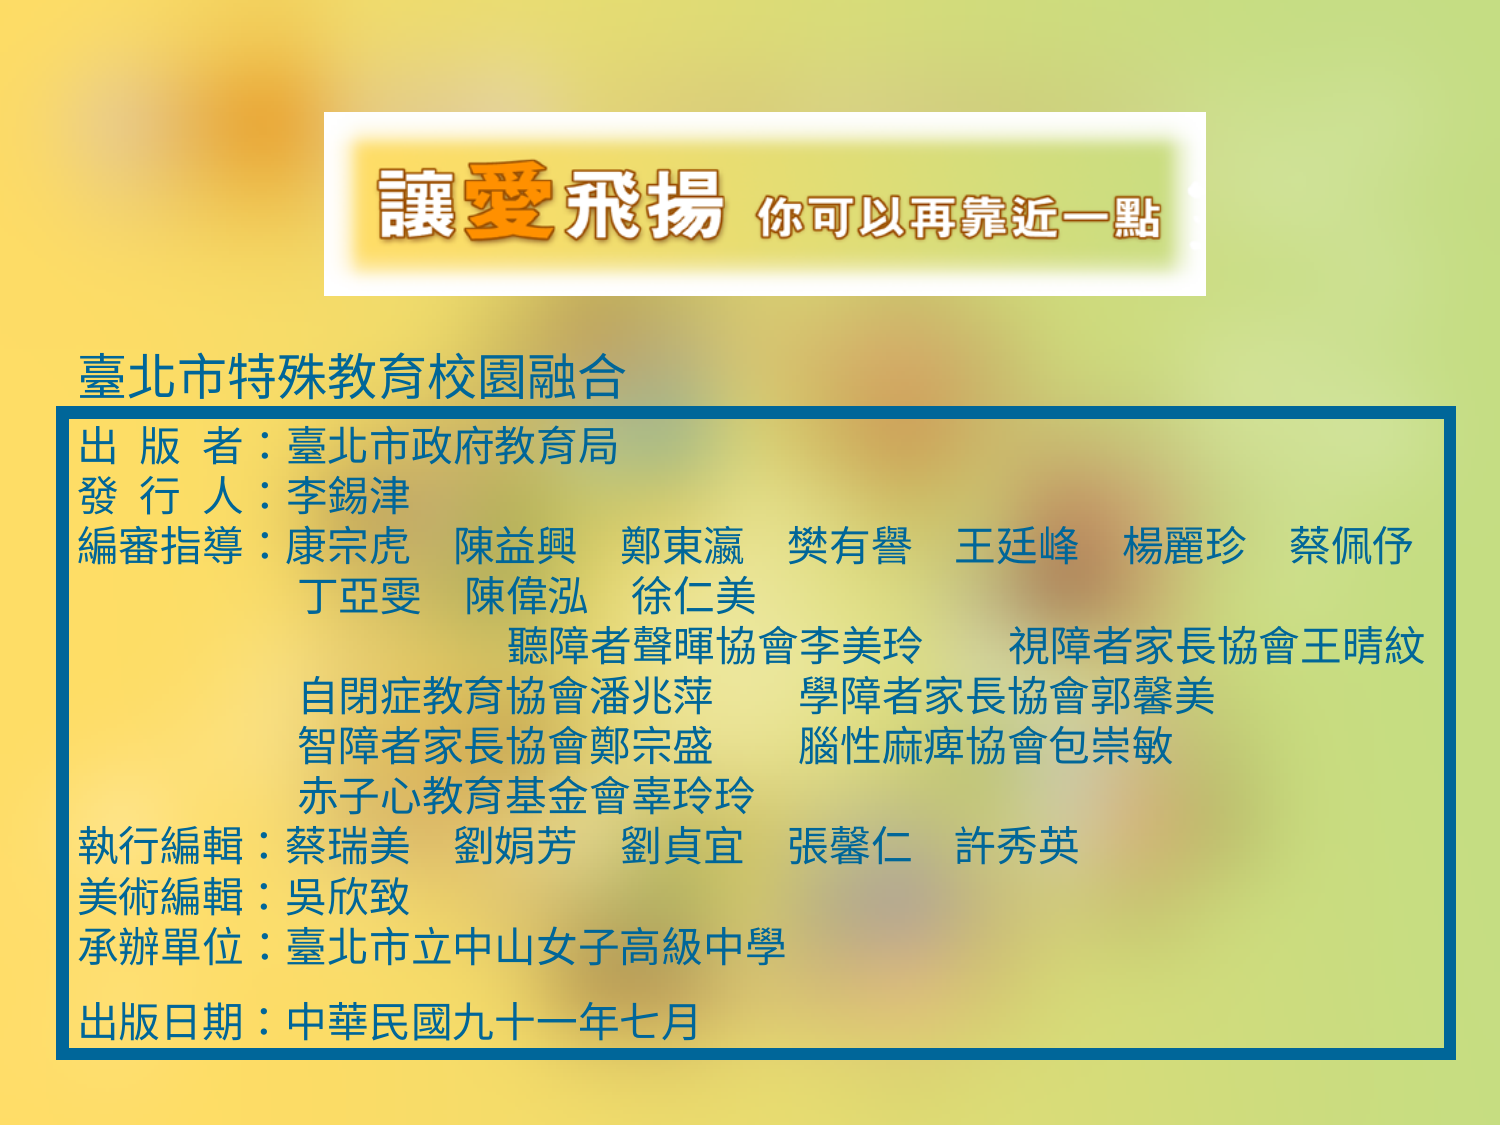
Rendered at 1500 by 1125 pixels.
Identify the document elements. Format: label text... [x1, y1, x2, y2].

chart [324, 112, 1206, 296]
text_box 出 版 者：臺北市政府教育局 發 行 人：李錫津 編審指導：康宗虎 陳益興 鄭東瀛 樊有譽 王廷峰 楊麗珍 蔡佩伃 丁亞雯 陳偉泓 徐仁美 聽障者聲暉協會李美玲 視障者家長協會王晴紋 自閉症教育協會潘兆萍 學障者家長協會郭馨美 智障者家長協會鄭宗盛 腦性麻痺協會包崇敏 赤子心教育基金會辜玲玲 執行編輯：蔡瑞美 劉娟芳 劉貞宜 張馨仁 許秀英 美術編輯：吳欣致 承辦單位：臺北市立中山女子高級中學 出版日期：中華民國九十一年七月 [62, 412, 1450, 1055]
picture [0, 0, 1500, 1125]
text_box 臺北市特殊教育校園融合 [62, 337, 651, 412]
